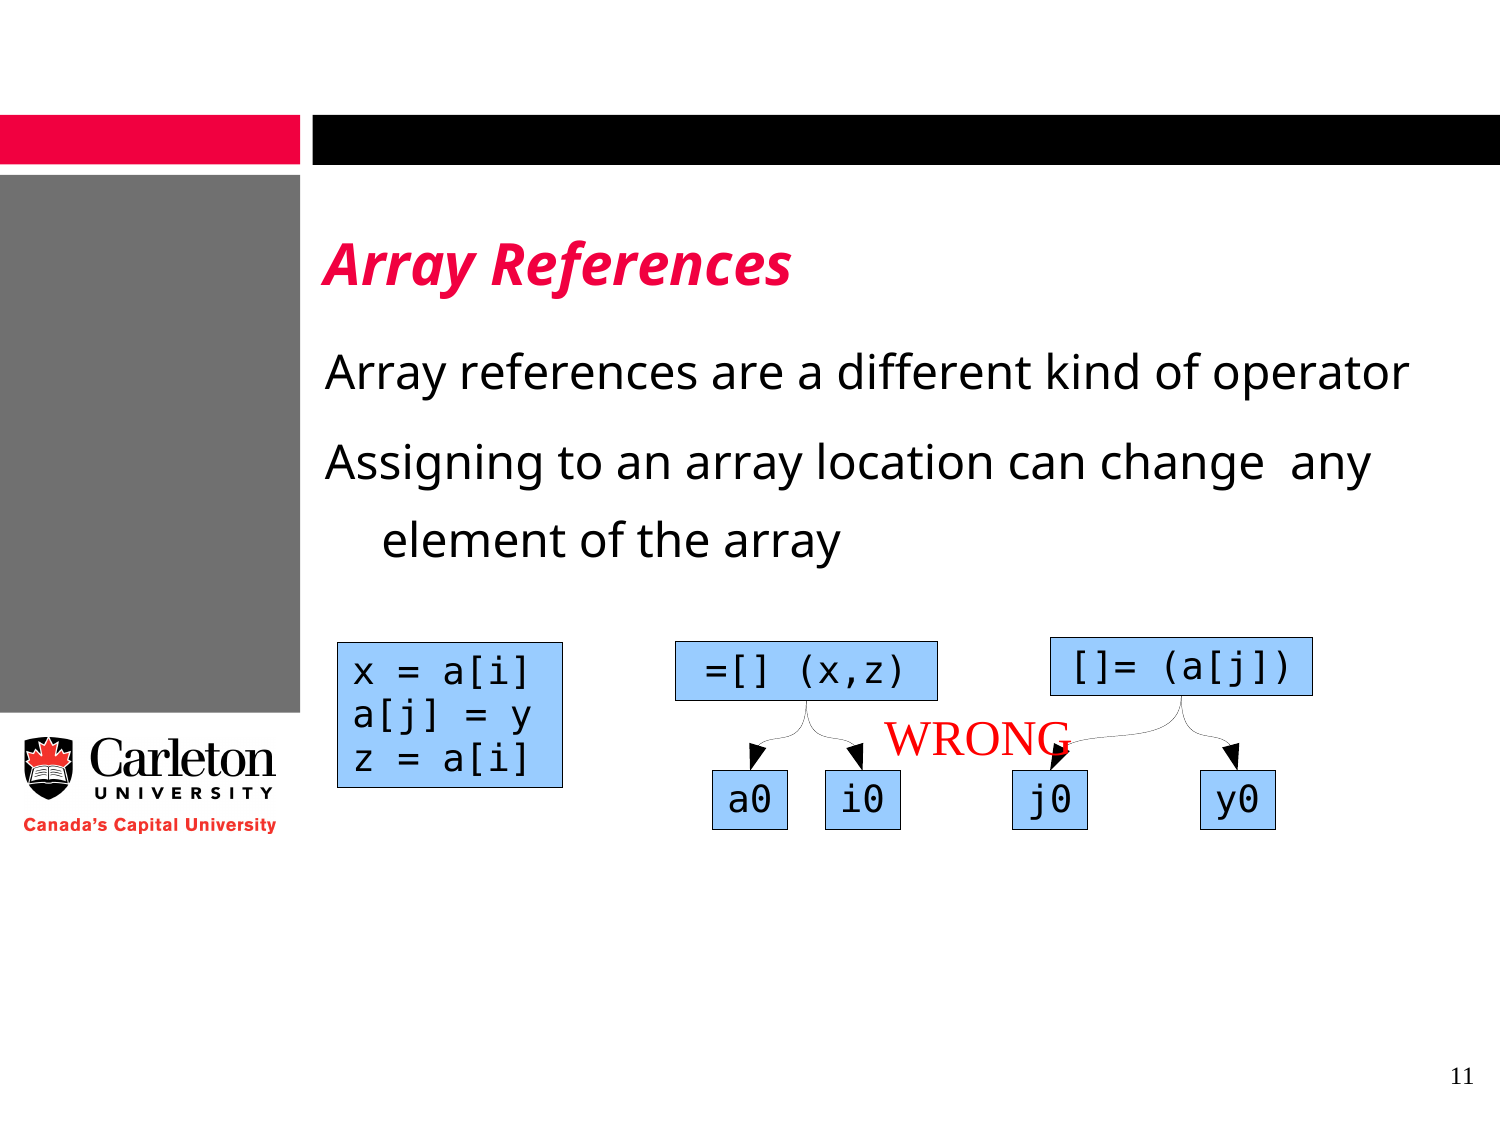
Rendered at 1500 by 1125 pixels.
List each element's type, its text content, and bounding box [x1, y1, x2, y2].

picture [24, 737, 276, 834]
text_box =[] (x,z) [675, 641, 938, 701]
text_box x = a[i] a[j] = y z = a[i] [337, 642, 563, 788]
text_box []= (a[j]) [1050, 637, 1313, 696]
text_box i0 [825, 770, 901, 830]
text_box WRONG [869, 703, 1088, 779]
title Array References [324, 194, 1450, 324]
text_box a0 [712, 770, 788, 830]
list Array references are a different kind of operator Assigning to an array location can change any element of the array [324, 324, 1450, 1036]
text_box y0 [1200, 770, 1276, 830]
text_box j0 [1012, 779, 1088, 830]
